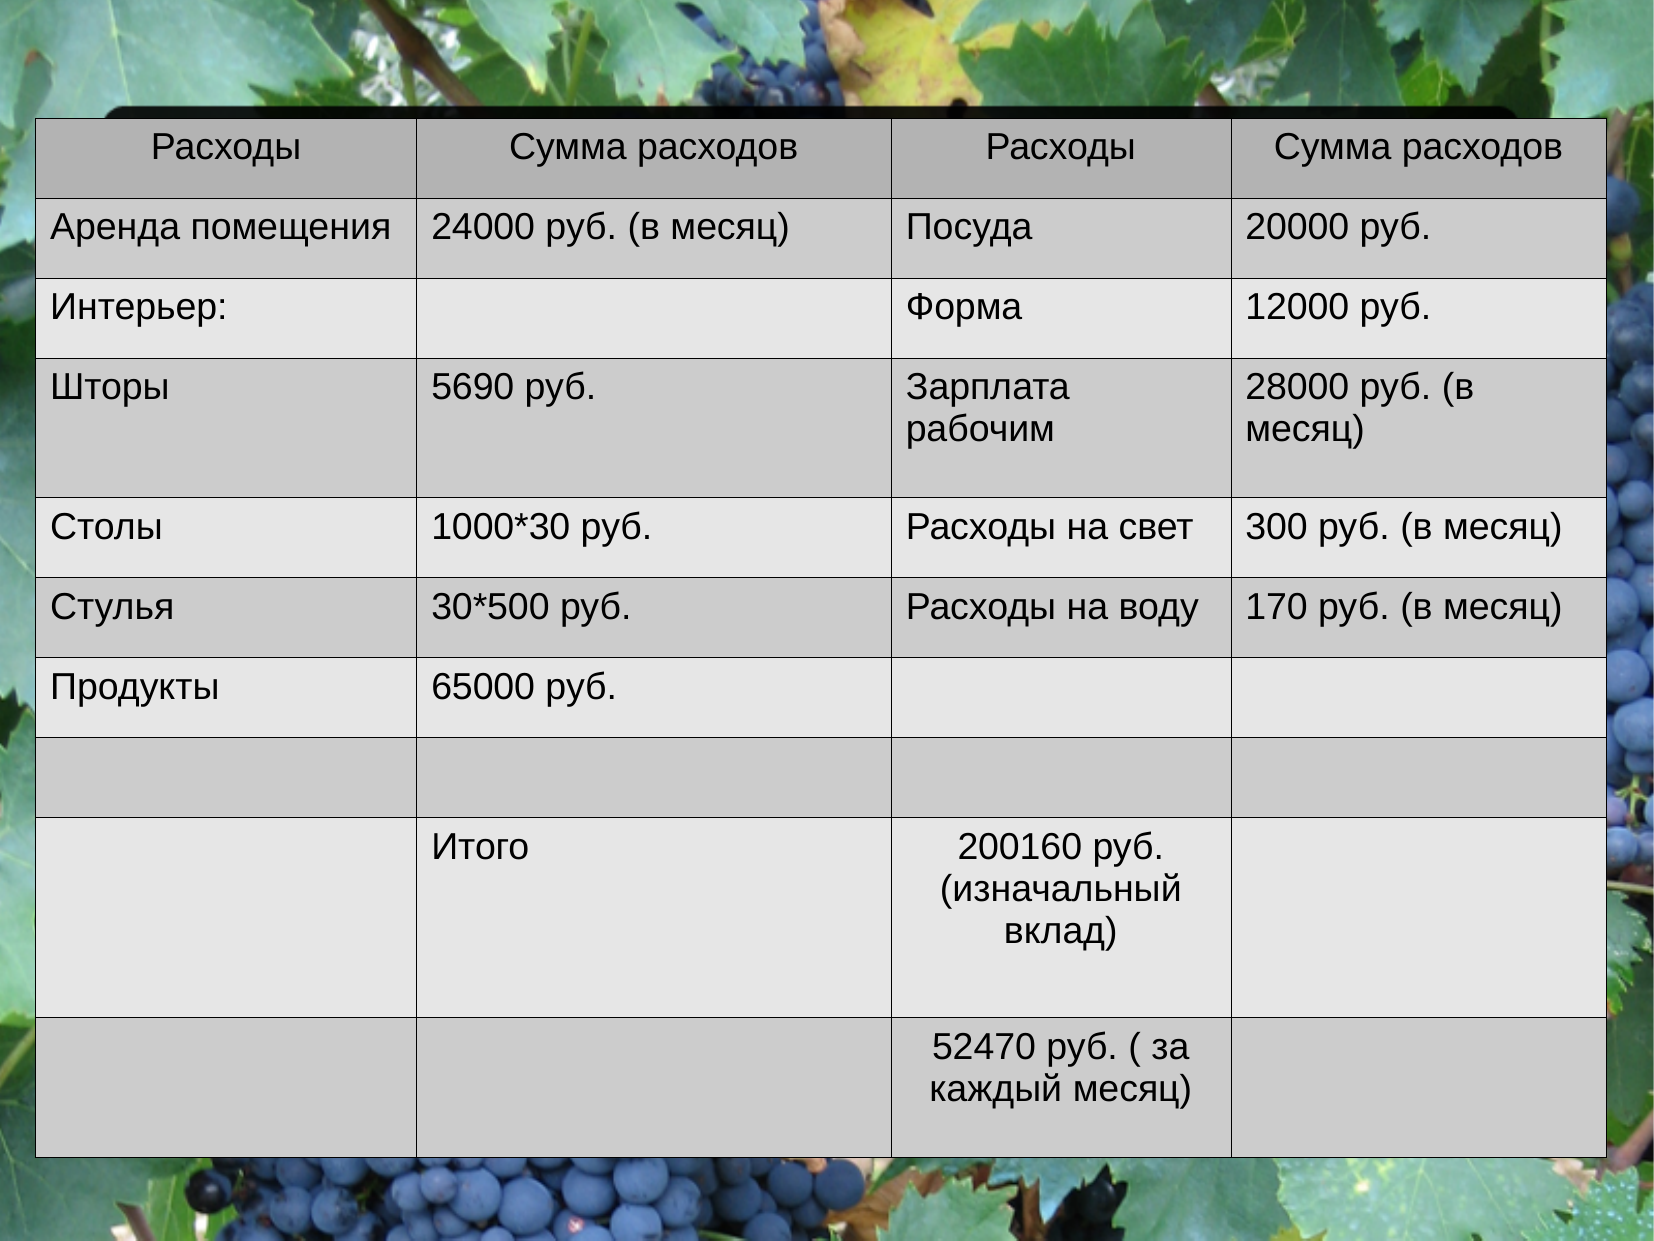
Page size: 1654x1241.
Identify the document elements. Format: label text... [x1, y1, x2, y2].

table_cell Расходы на воду [892, 578, 1231, 657]
table_cell [36, 738, 416, 817]
table_cell 52470 руб. ( за каждый месяц) [892, 1018, 1231, 1157]
table_cell [1232, 738, 1606, 817]
table_cell Продукты [36, 658, 416, 737]
table_cell [417, 279, 891, 358]
table_header Расходы [36, 119, 416, 198]
table_cell Зарплата рабочим [892, 359, 1231, 497]
table_cell [892, 738, 1231, 817]
table_cell 300 руб. (в месяц) [1232, 498, 1606, 577]
table_cell [36, 818, 416, 1017]
table_cell 1000*30 руб. [417, 498, 891, 577]
table_header Сумма расходов [1232, 119, 1606, 198]
table_cell 65000 руб. [417, 658, 891, 737]
table_cell 12000 руб. [1232, 279, 1606, 358]
table_header Расходы [892, 119, 1231, 198]
table_cell 170 руб. (в месяц) [1232, 578, 1606, 657]
table_header Сумма расходов [417, 119, 891, 198]
table_cell [1232, 818, 1606, 1017]
table_cell [417, 738, 891, 817]
table_cell Интерьер: [36, 279, 416, 358]
table_cell 28000 руб. (в месяц) [1232, 359, 1606, 497]
table_cell Итого [417, 818, 891, 1017]
table_cell [36, 1018, 416, 1157]
table_cell Столы [36, 498, 416, 577]
table_cell Расходы на свет [892, 498, 1231, 577]
table_cell Форма [892, 279, 1231, 358]
table_cell 200160 руб. (изначальный вклад) [892, 818, 1231, 1017]
table_cell 20000 руб. [1232, 199, 1606, 278]
table_cell Посуда [892, 199, 1231, 278]
table_cell Шторы [36, 359, 416, 497]
table_cell 5690 руб. [417, 359, 891, 497]
table_cell 30*500 руб. [417, 578, 891, 657]
table_cell [417, 1018, 891, 1157]
table_cell [1232, 658, 1606, 737]
table_cell Аренда помещения [36, 199, 416, 278]
table_cell 24000 руб. (в месяц) [417, 199, 891, 278]
picture [0, 0, 1654, 1241]
table_cell [892, 658, 1231, 737]
table_cell Стулья [36, 578, 416, 657]
table_cell [1232, 1018, 1606, 1157]
